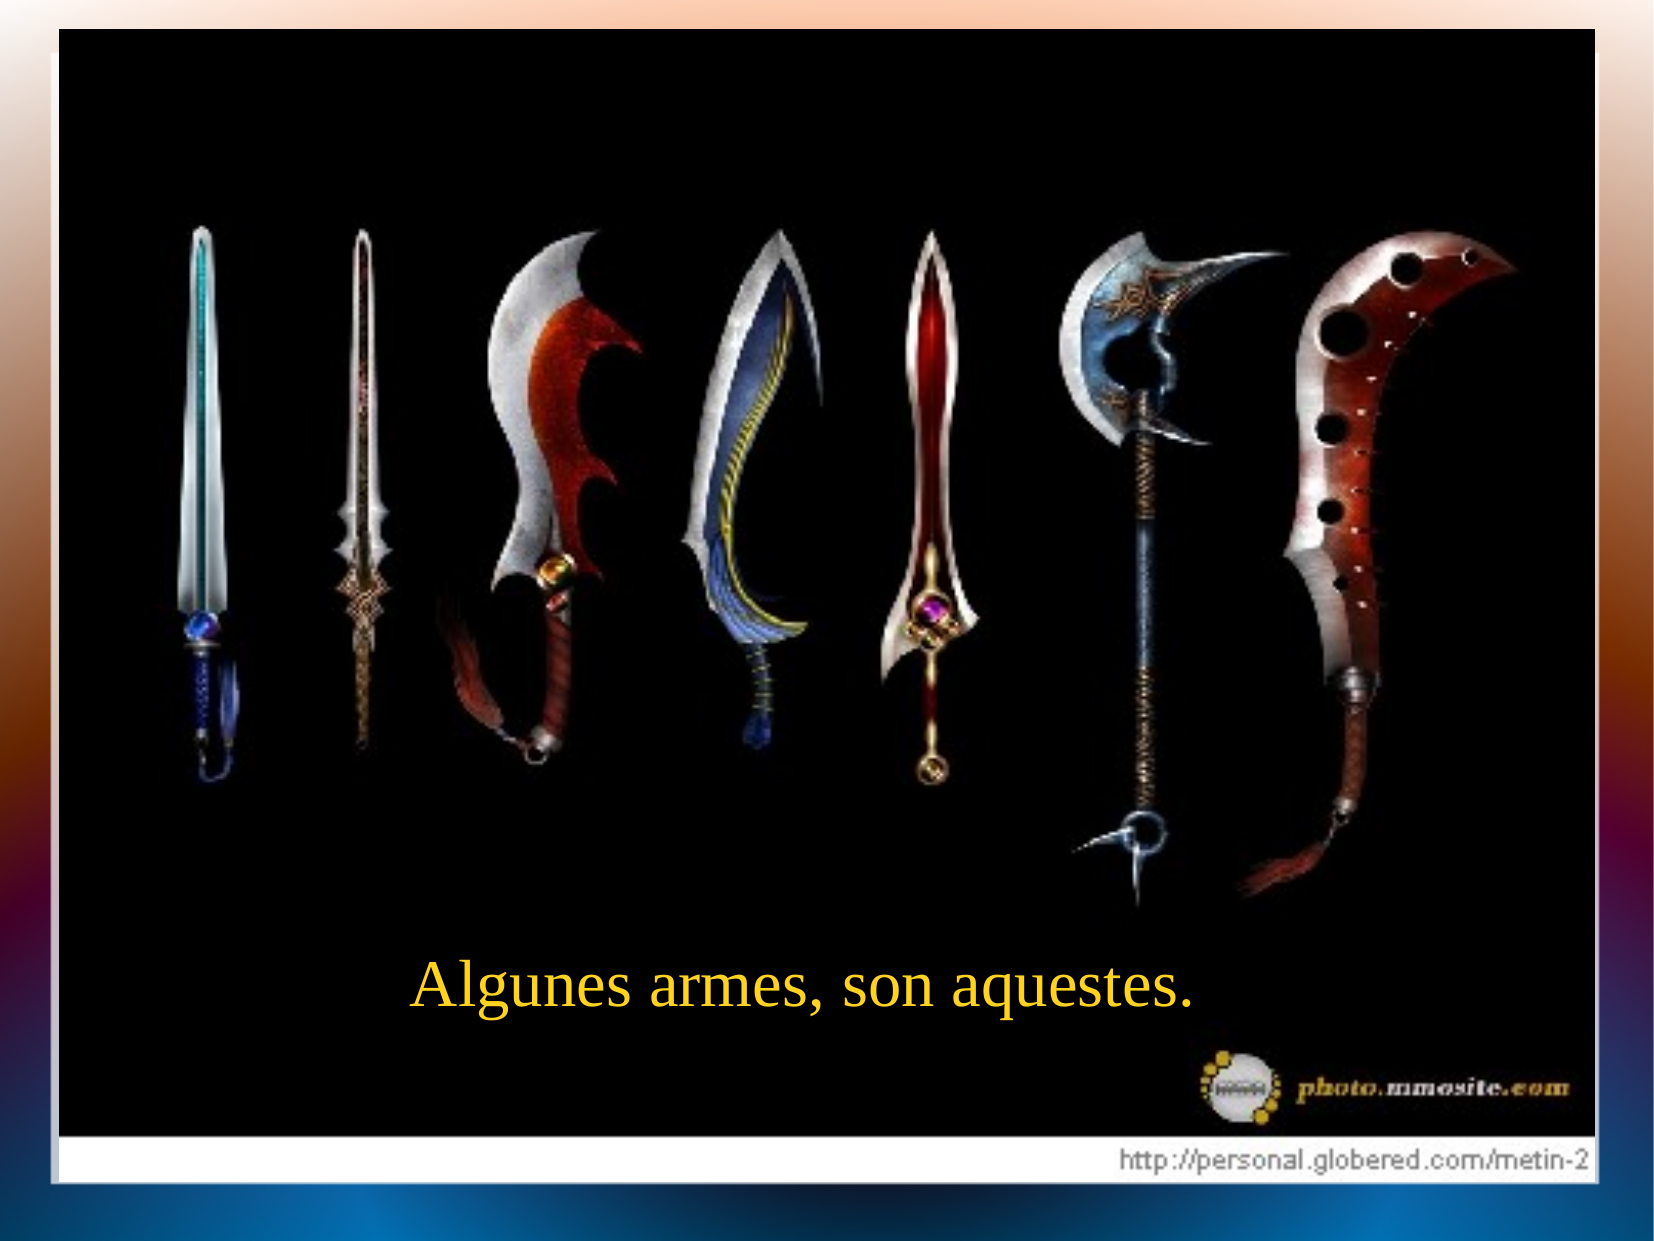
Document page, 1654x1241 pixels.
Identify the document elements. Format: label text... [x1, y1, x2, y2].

subtitle Algunes armes, son aquestes. [59, 620, 1547, 1241]
picture [0, 0, 1654, 1241]
